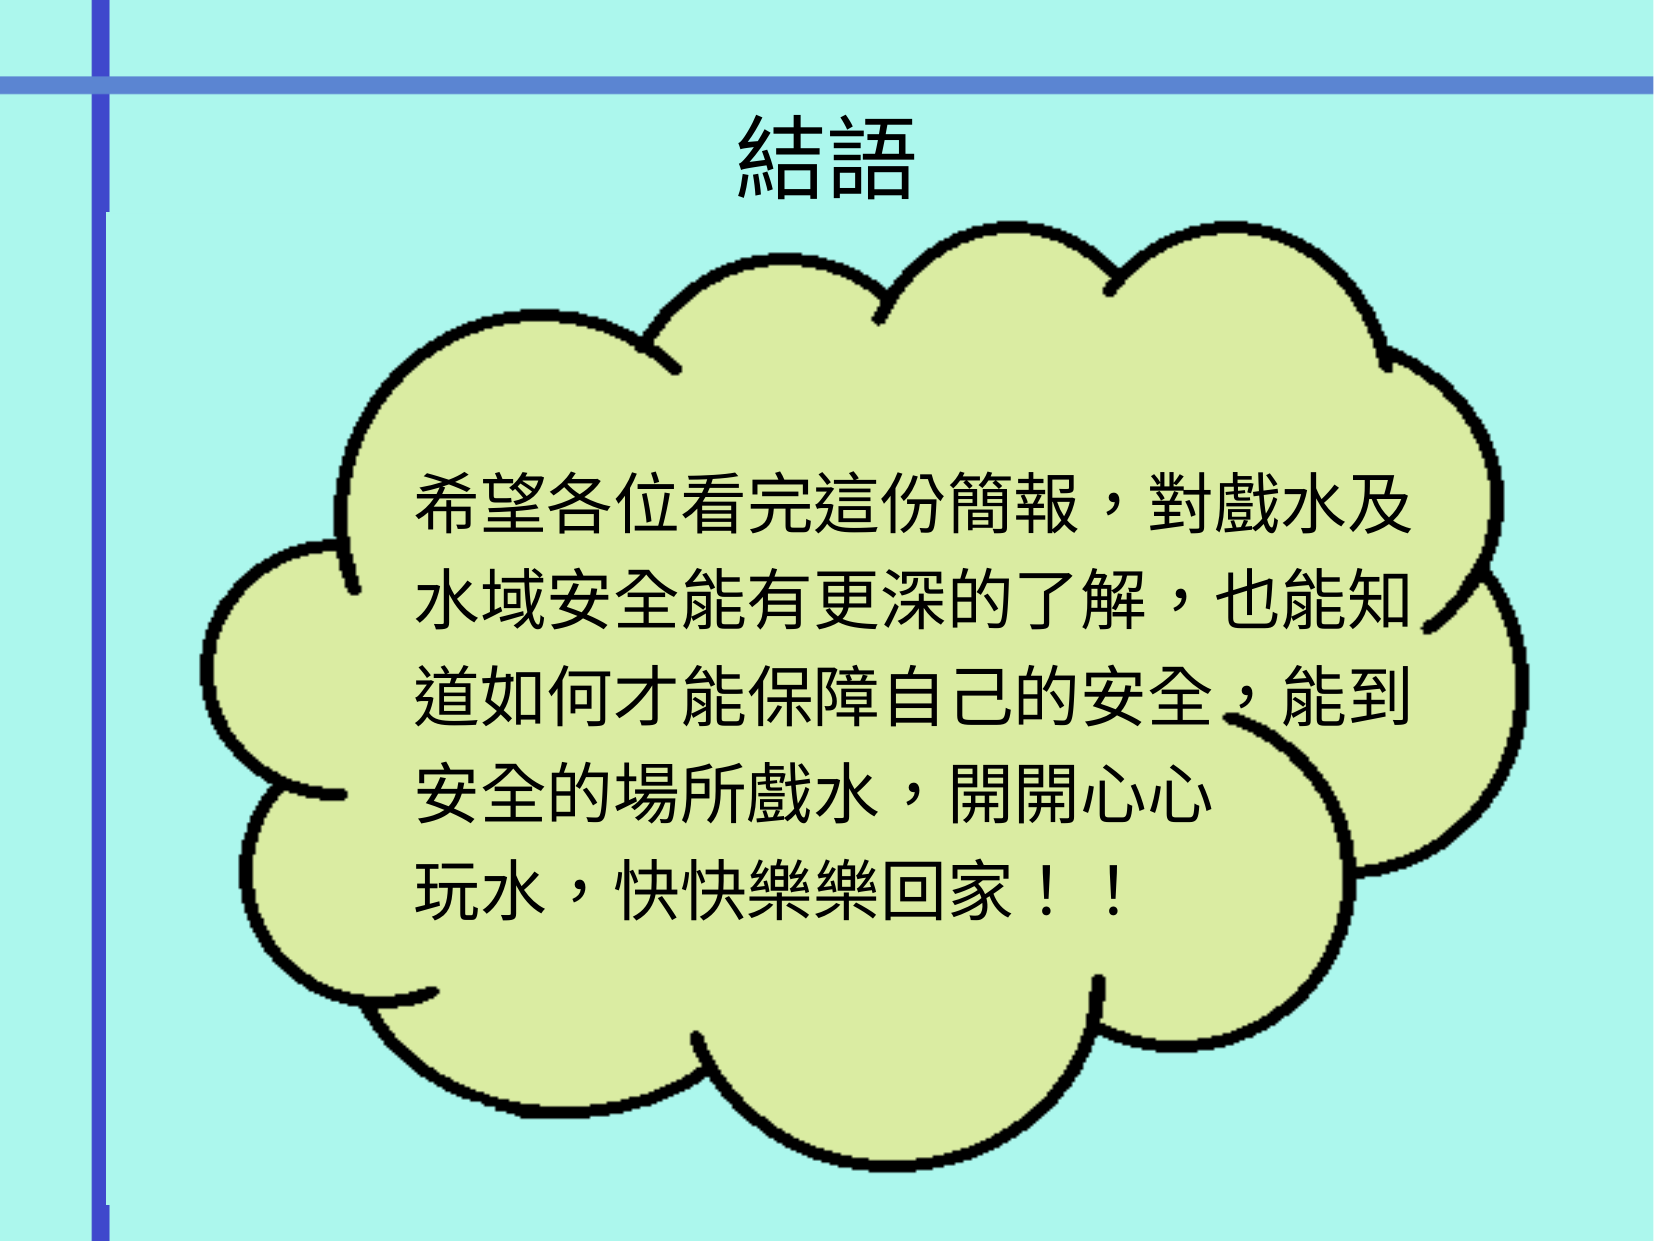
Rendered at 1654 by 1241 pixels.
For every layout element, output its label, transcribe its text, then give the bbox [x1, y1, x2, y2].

subtitle 希望各位看完這份簡報，對戲水及水域安全能有更深的了解，也能知道如何才能保障自己的安全，能到安全的場所戲水，開開心心 玩水，快快樂樂回家！！ [413, 283, 1430, 1102]
picture [0, 0, 1654, 1241]
title 結語 [82, 49, 1571, 257]
